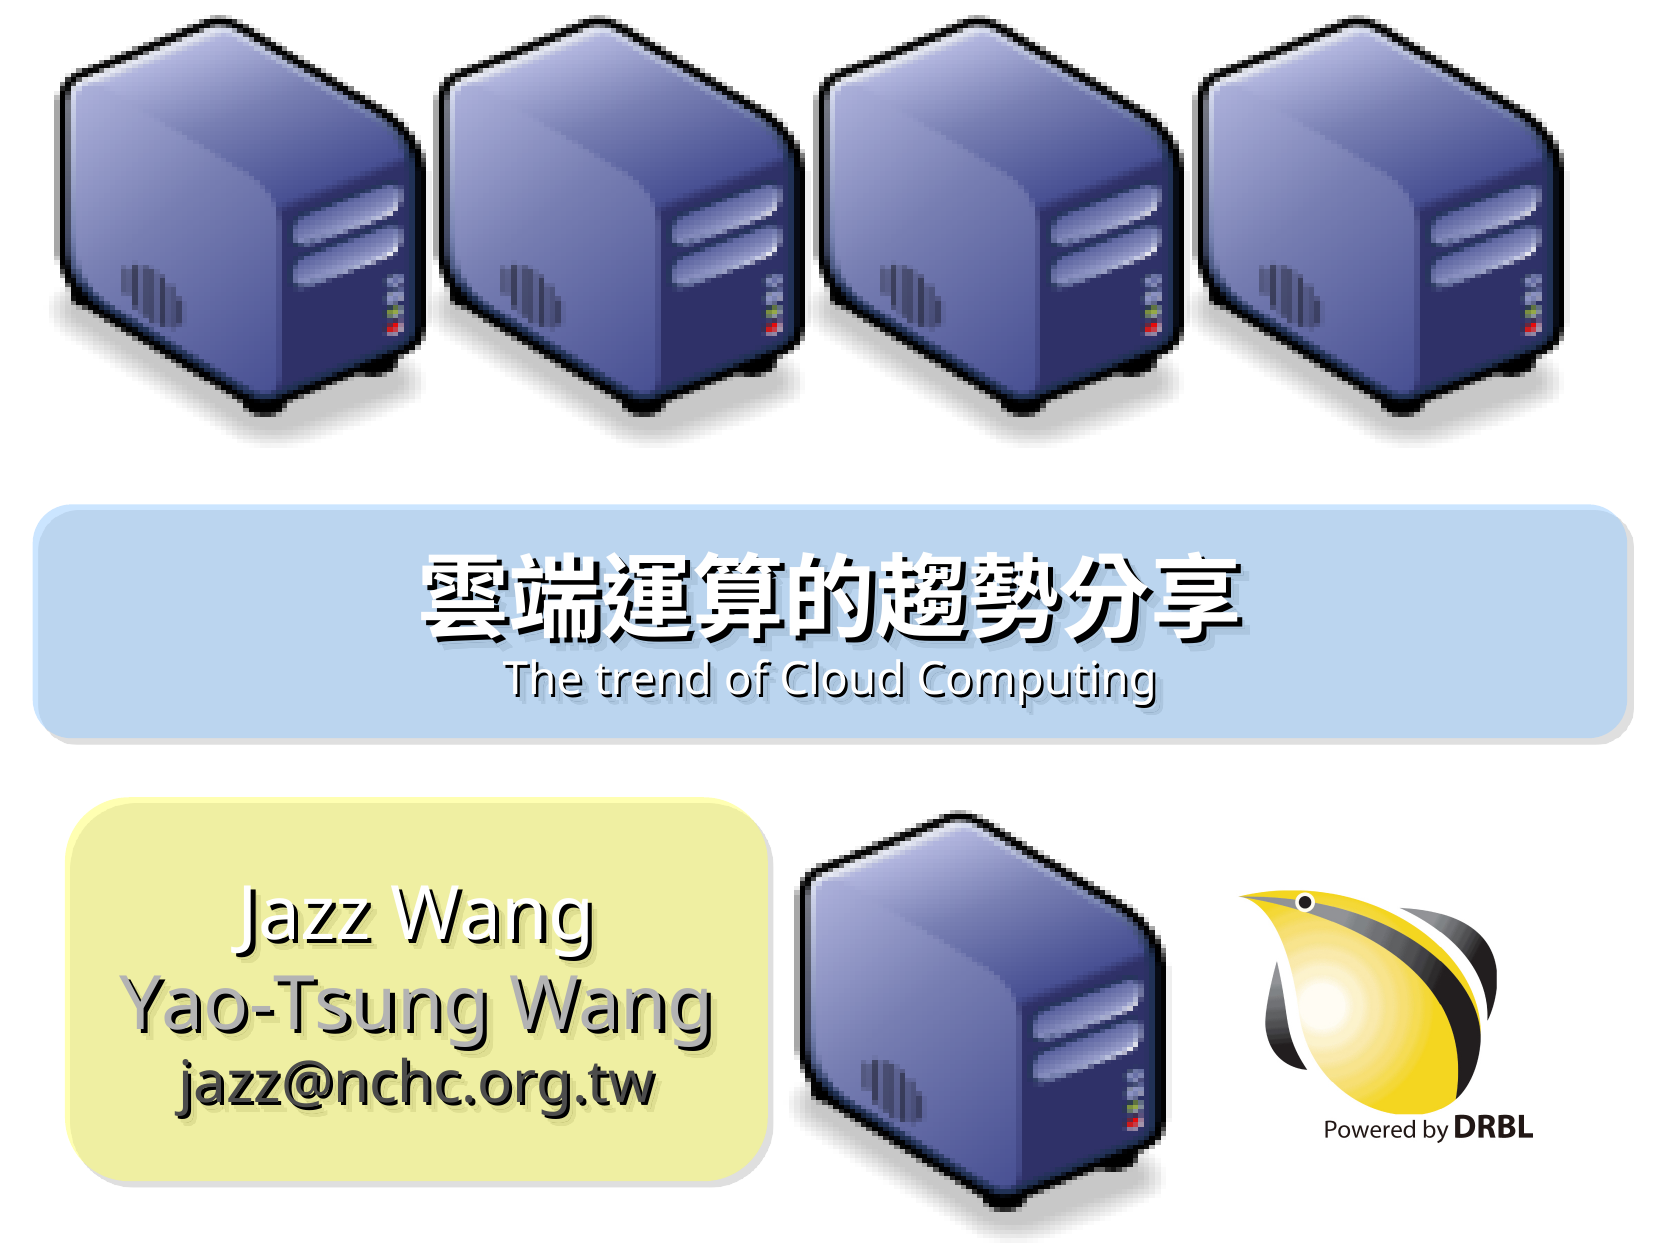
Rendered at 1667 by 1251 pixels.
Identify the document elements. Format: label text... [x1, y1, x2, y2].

picture [27, 2, 1609, 502]
picture [1224, 874, 1548, 1152]
text_box Jazz Wang Yao-Tsung Wang jazz@nchc.org.tw [64, 797, 768, 1182]
text_box 雲端運算的趨勢分享 The trend of Cloud Computing [32, 504, 1628, 739]
picture [767, 797, 1211, 1251]
